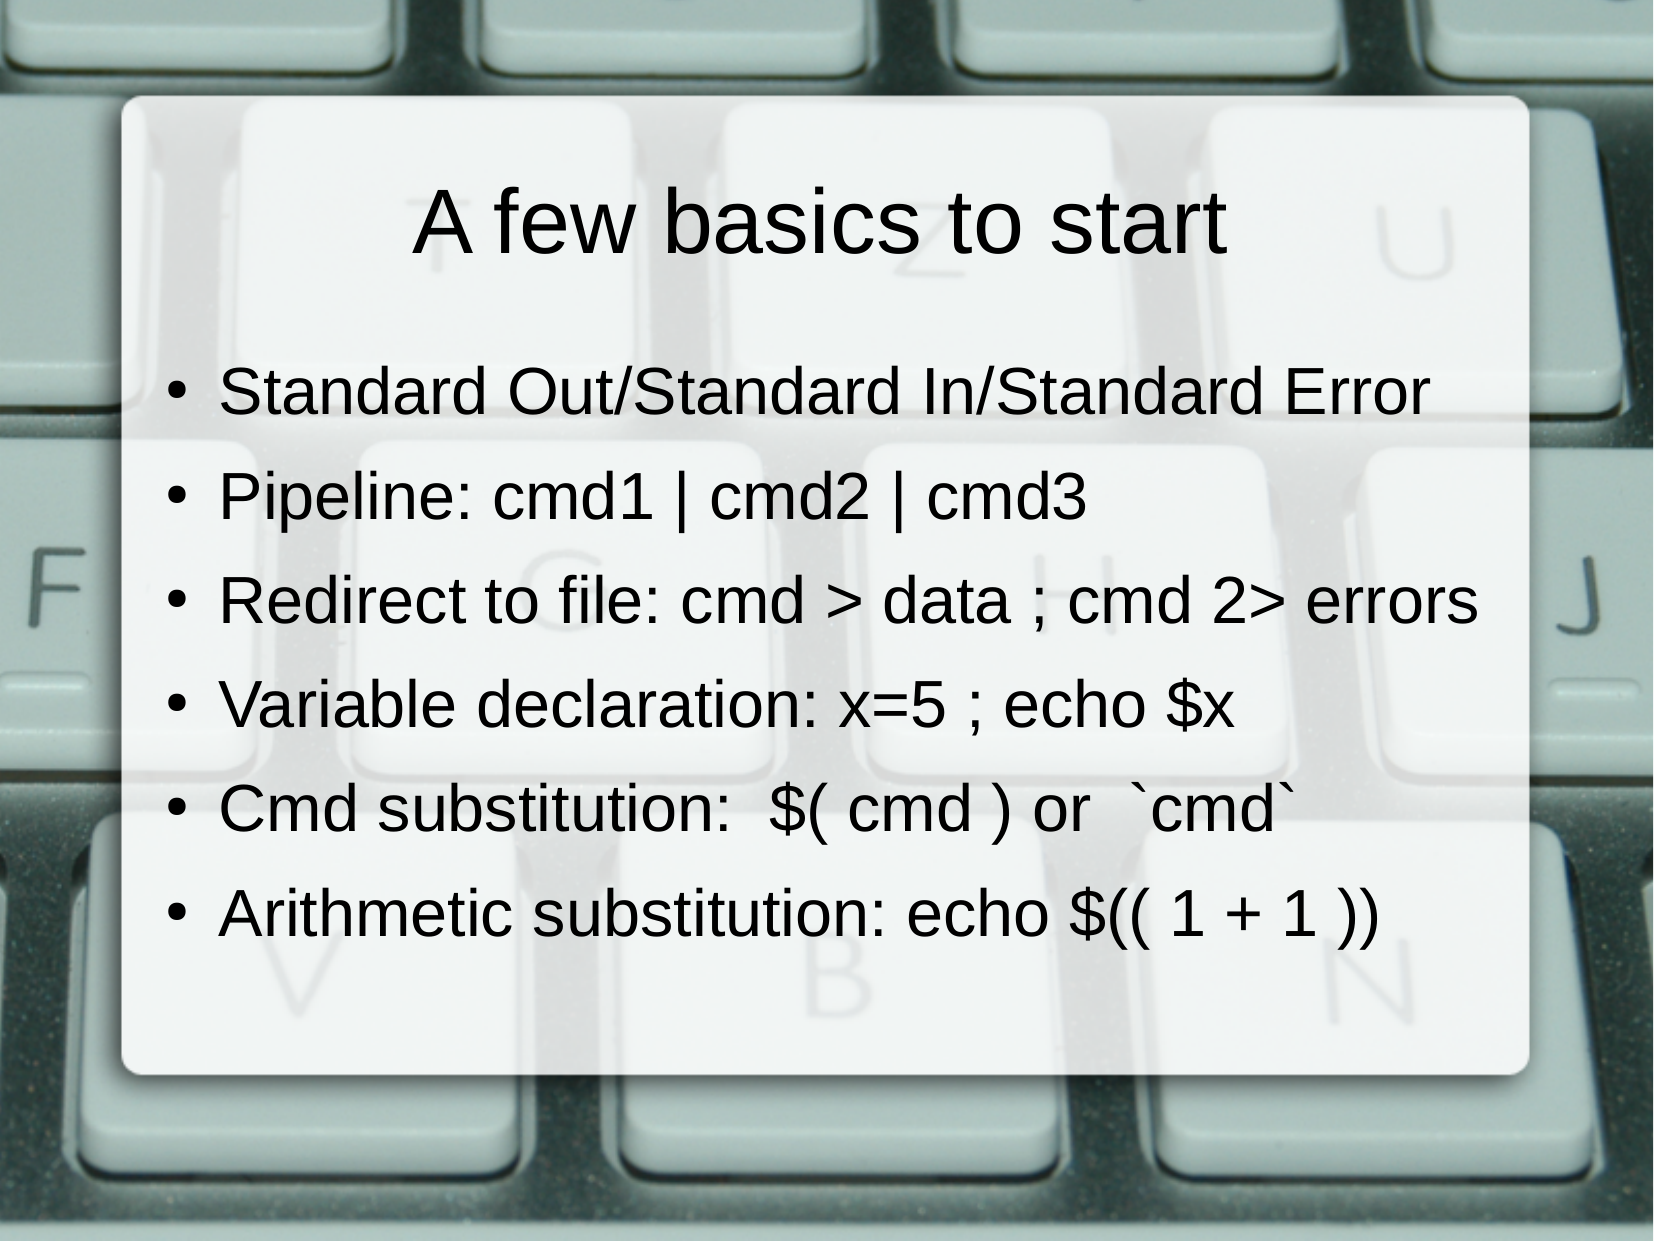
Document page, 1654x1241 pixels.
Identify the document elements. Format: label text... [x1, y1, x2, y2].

title A few basics to start [135, 117, 1506, 325]
picture [0, 0, 1654, 1241]
list Standard Out/Standard In/Standard Error Pipeline: cmd1 | cmd2 | cmd3 Redirect to file: cmd > data ; cmd 2> errors Variable declaration: x=5 ; echo $x Cmd substitution: $( cmd ) or `cmd` Arithmetic substitution: echo $(( 1 + 1 )) [147, 354, 1506, 1241]
